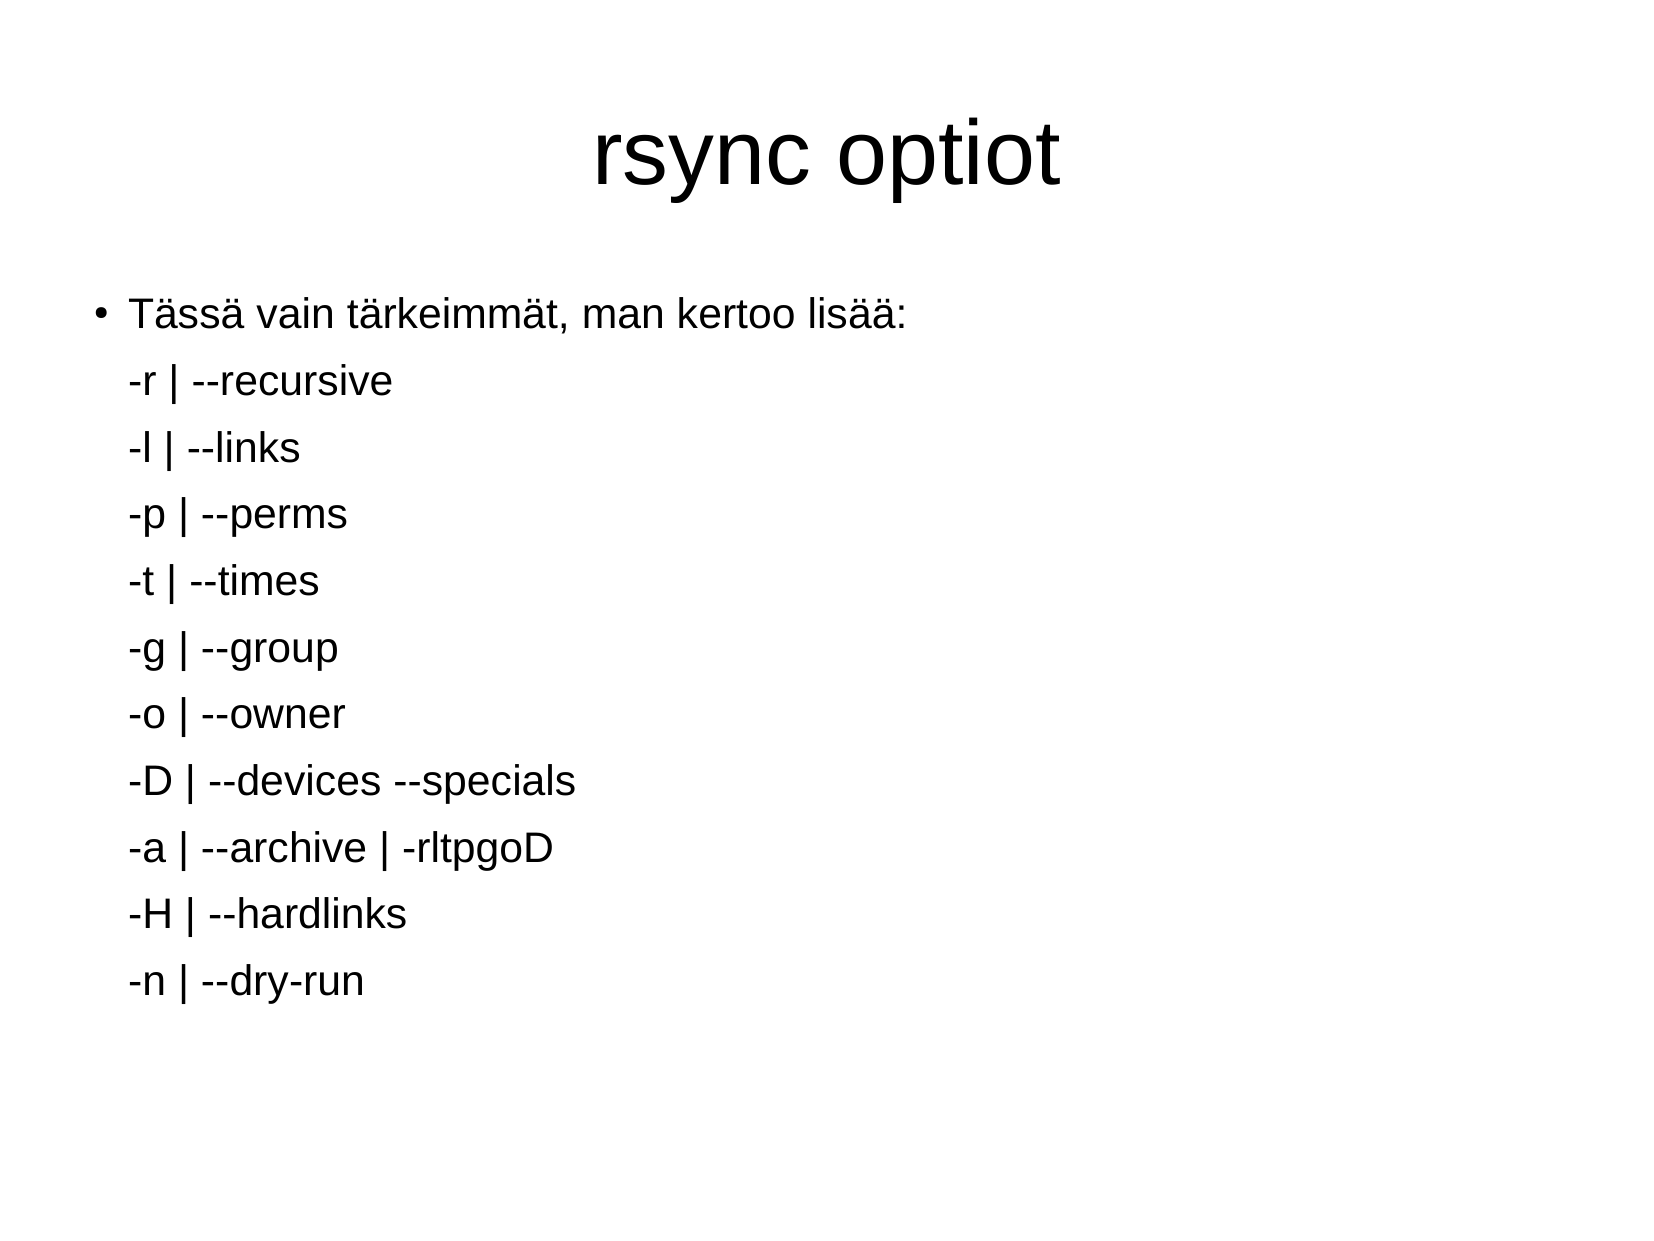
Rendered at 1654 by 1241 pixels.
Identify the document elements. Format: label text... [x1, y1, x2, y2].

list Tässä vain tärkeimmät, man kertoo lisää: -r | --recursive -l | --links -p | --perms -t | --times -g | --group -o | --owner -D | --devices --specials -a | --archive | -rltpgoD -H | --hardlinks -n | --dry-run [82, 290, 1571, 1010]
title rsync optiot [82, 49, 1571, 257]
